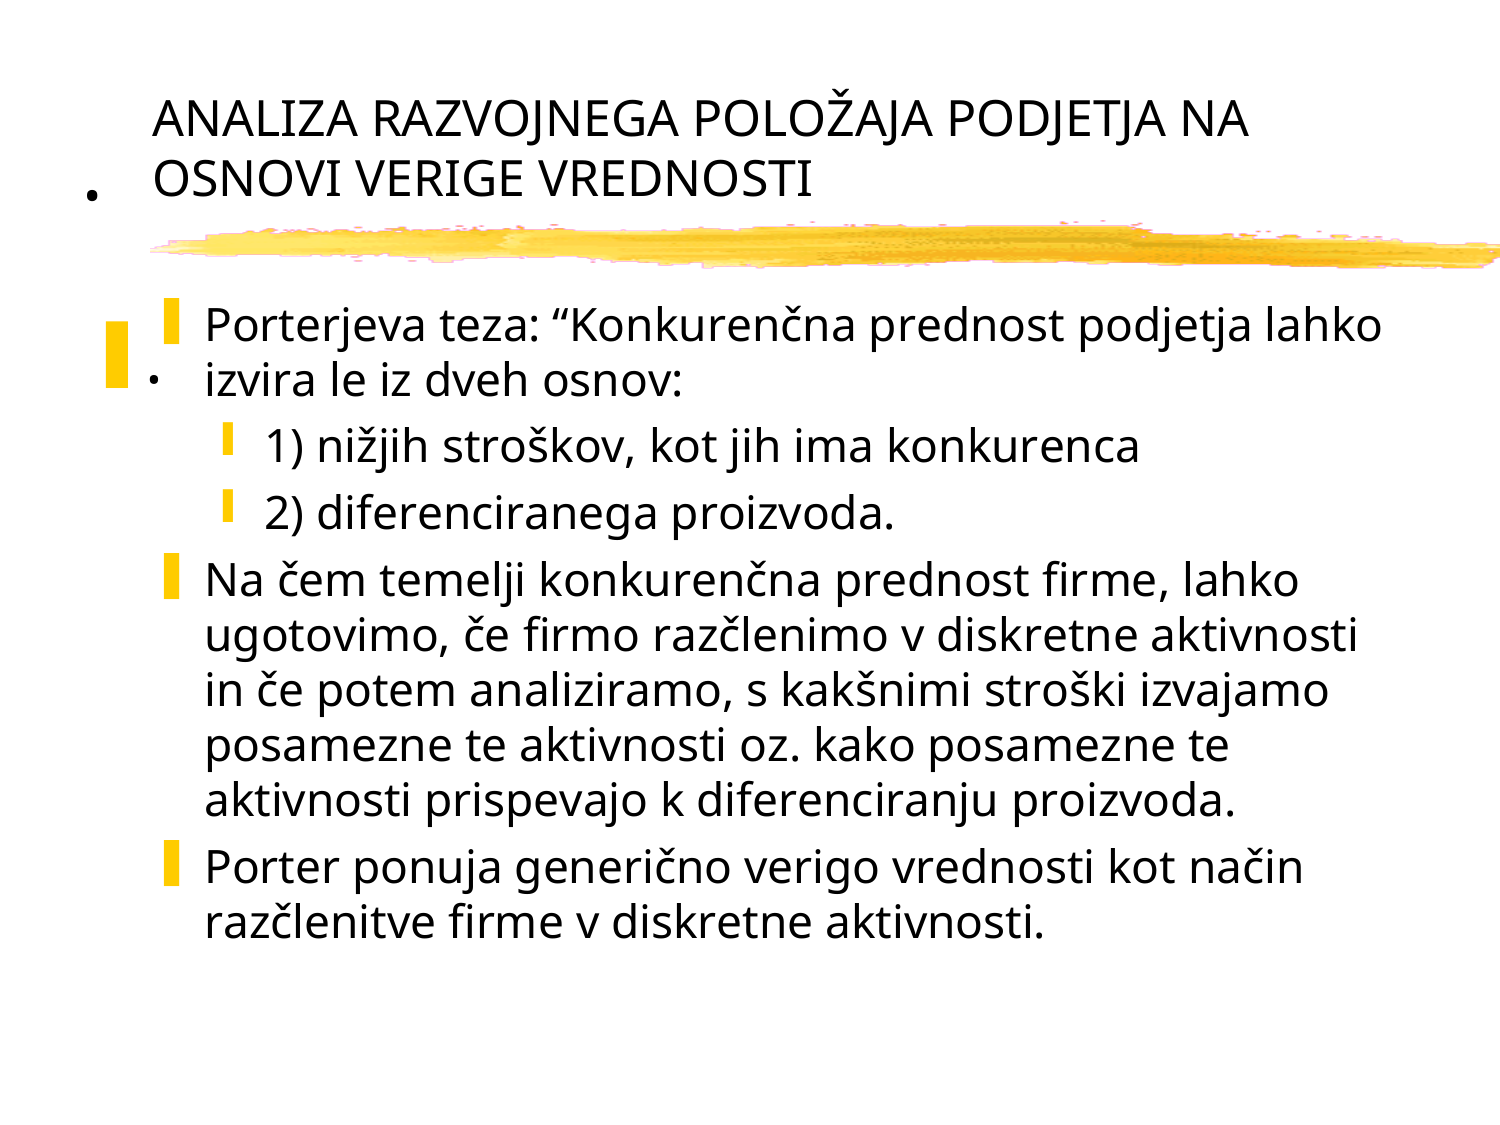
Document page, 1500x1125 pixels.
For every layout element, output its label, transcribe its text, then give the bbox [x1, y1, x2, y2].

text_box Porterjeva teza: “Konkurenčna prednost podjetja lahko izvira le iz dveh osnov: 1) nižjih stroškov, kot jih ima konkurenca 2) diferenciranega proizvoda. Na čem temelji konkurenčna prednost firme, lahko ugotovimo, če firmo razčlenimo v diskretne aktivnosti in če potem analiziramo, s kakšnimi stroški izvajamo posamezne te aktivnosti oz. kako posamezne te aktivnosti prispevajo k diferenciranju proizvoda. Porter ponuja generično verigo vrednosti kot način razčlenitve firme v diskretne aktivnosti. [137, 287, 1413, 963]
title . [66, 37, 1342, 225]
picture [150, 215, 1500, 279]
text_box ANALIZA RAZVOJNEGA POLOŽAJA PODJETJA NA OSNOVI VERIGE VREDNOSTI [137, 56, 1413, 238]
list . [74, 309, 1417, 994]
